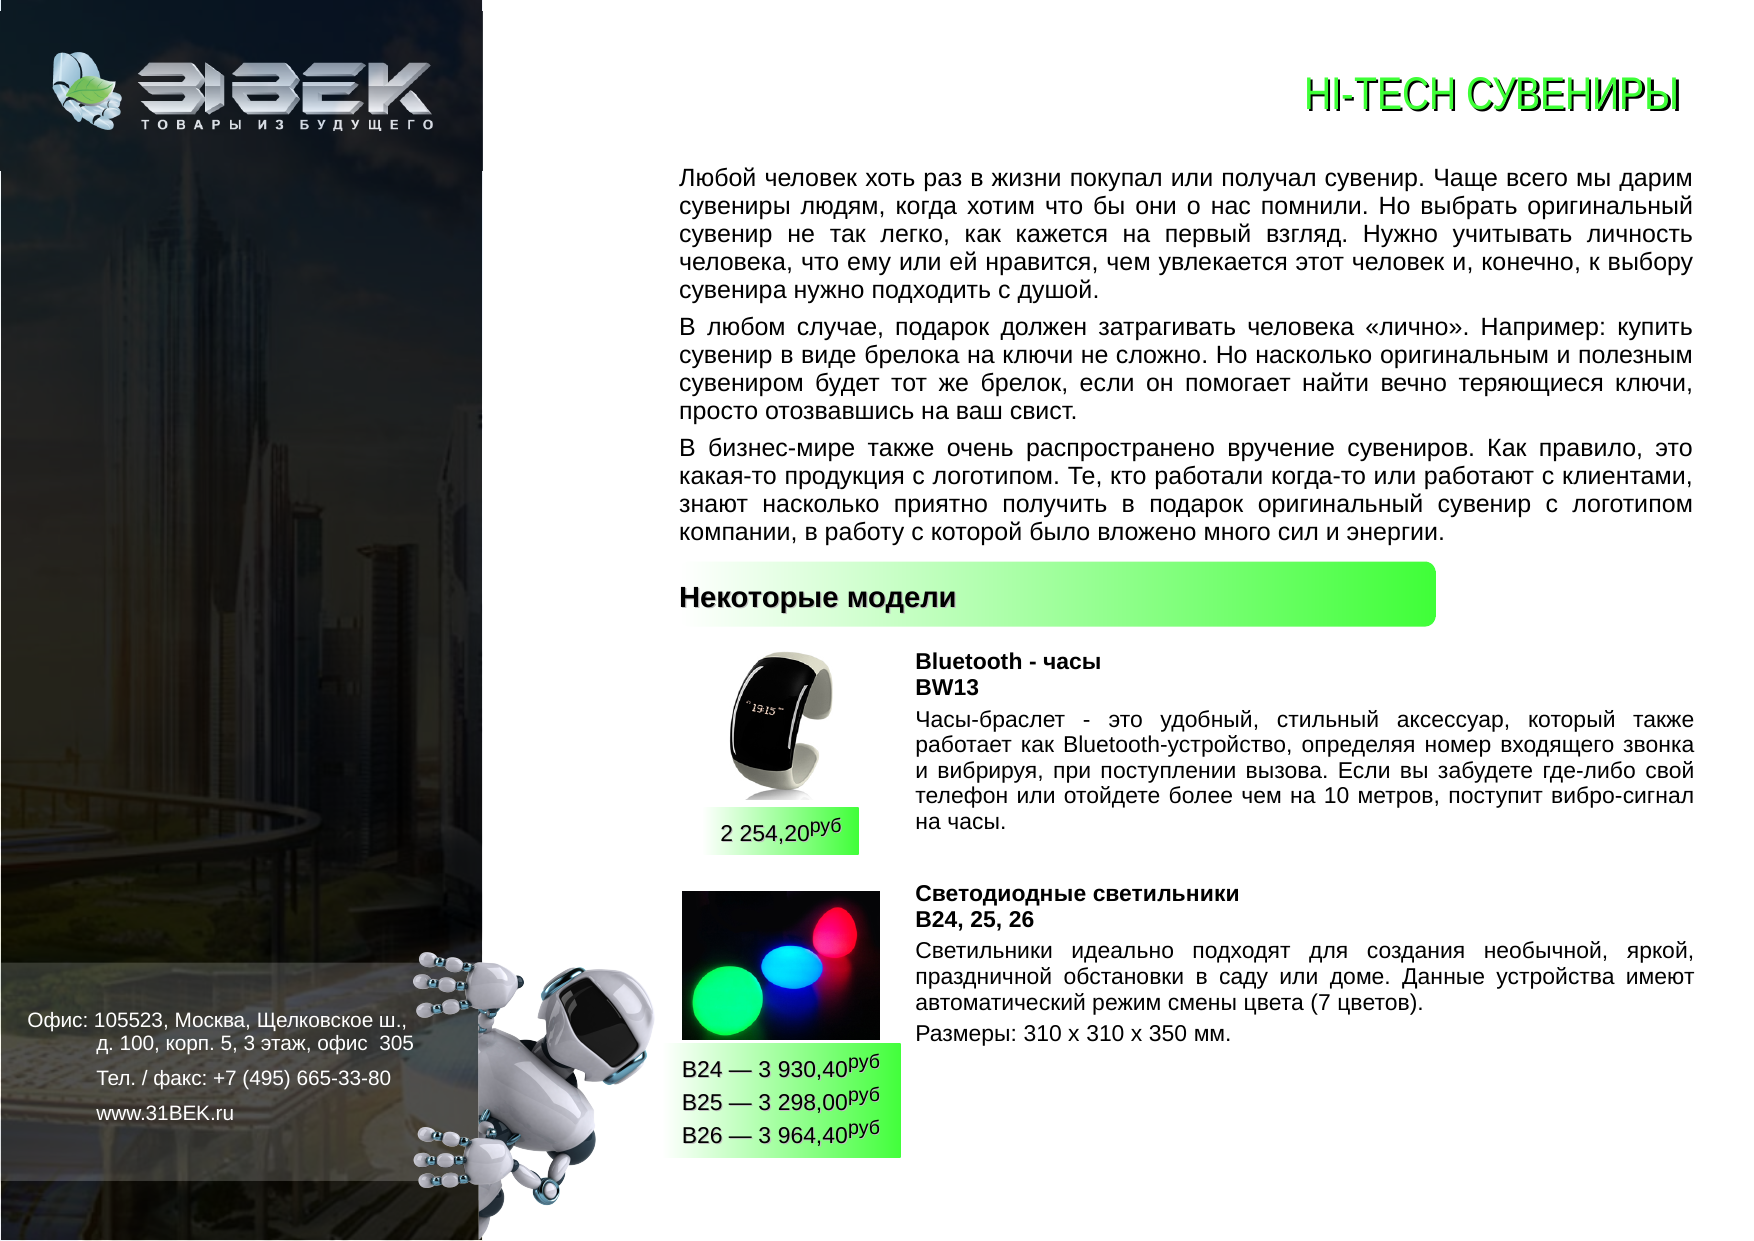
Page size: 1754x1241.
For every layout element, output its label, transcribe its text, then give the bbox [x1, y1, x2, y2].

text_box HI-TECH СУВЕНИРЫ [679, 59, 1695, 112]
text_box Офис: 105523, Москва, Щелковское ш., д. 100, корп. 5, 3 этаж, офис 305 Тел. / факс: +7 (495) 665-33-80 www.31BEK.ru [0, 1001, 445, 1155]
picture [682, 891, 880, 1040]
text_box 2 254,20руб [703, 807, 859, 855]
text_box Любой человек хоть раз в жизни покупал или получал сувенир. Чаще всего мы дарим сувениры людям, когда хотим что бы они о нас помнили. Но выбрать оригинальный сувенир не так легко, как кажется на первый взгляд. Нужно учитывать личность человека, что ему или ей нравится, чем увлекается этот человек и, конечно, к выбору сувенира нужно подходить с душой. В любом случае, подарок должен затрагивать человека «лично». Например: купить сувенир в виде брелока на ключи не сложно. Но насколько оригинальным и полезным сувениром будет тот же брелок, если он помогает найти вечно теряющиеся ключи, просто отозвавшись на ваш свист. В бизнес-мире также очень распространено вручение сувениров. Как правило, это какая-то продукция с логотипом. Те, кто работали когда-то или работают с клиентами, знают насколько приятно получить в подарок оригинальный сувенир с логотипом компании, в работу с которой было вложено много сил и энергии. Некоторые модели Bluetooth - часы BW13 Часы-браслет - это удобный, стильный аксессуар, который также работает как Bluetooth-устройство, определяя номер входящего звонка и вибрируя, при поступлении вызова. Если вы забудете где-либо свой телефон или отойдете более чем на 10 метров, поступит вибро-сигнал на часы. Светодиодные светильники B24, 25, 26 Светильники идеально подходят для создания необычной, яркой, праздничной обстановки в саду или доме. Данные устройства имеют автоматический режим смены цвета (7 цветов). Размеры: 310 х 310 х 350 мм. [679, 164, 1697, 1182]
picture [0, 0, 655, 1241]
picture [729, 651, 833, 800]
text_box B24 — 3 930,40руб B25 — 3 298,00руб B26 — 3 964,40руб [661, 1043, 901, 1158]
